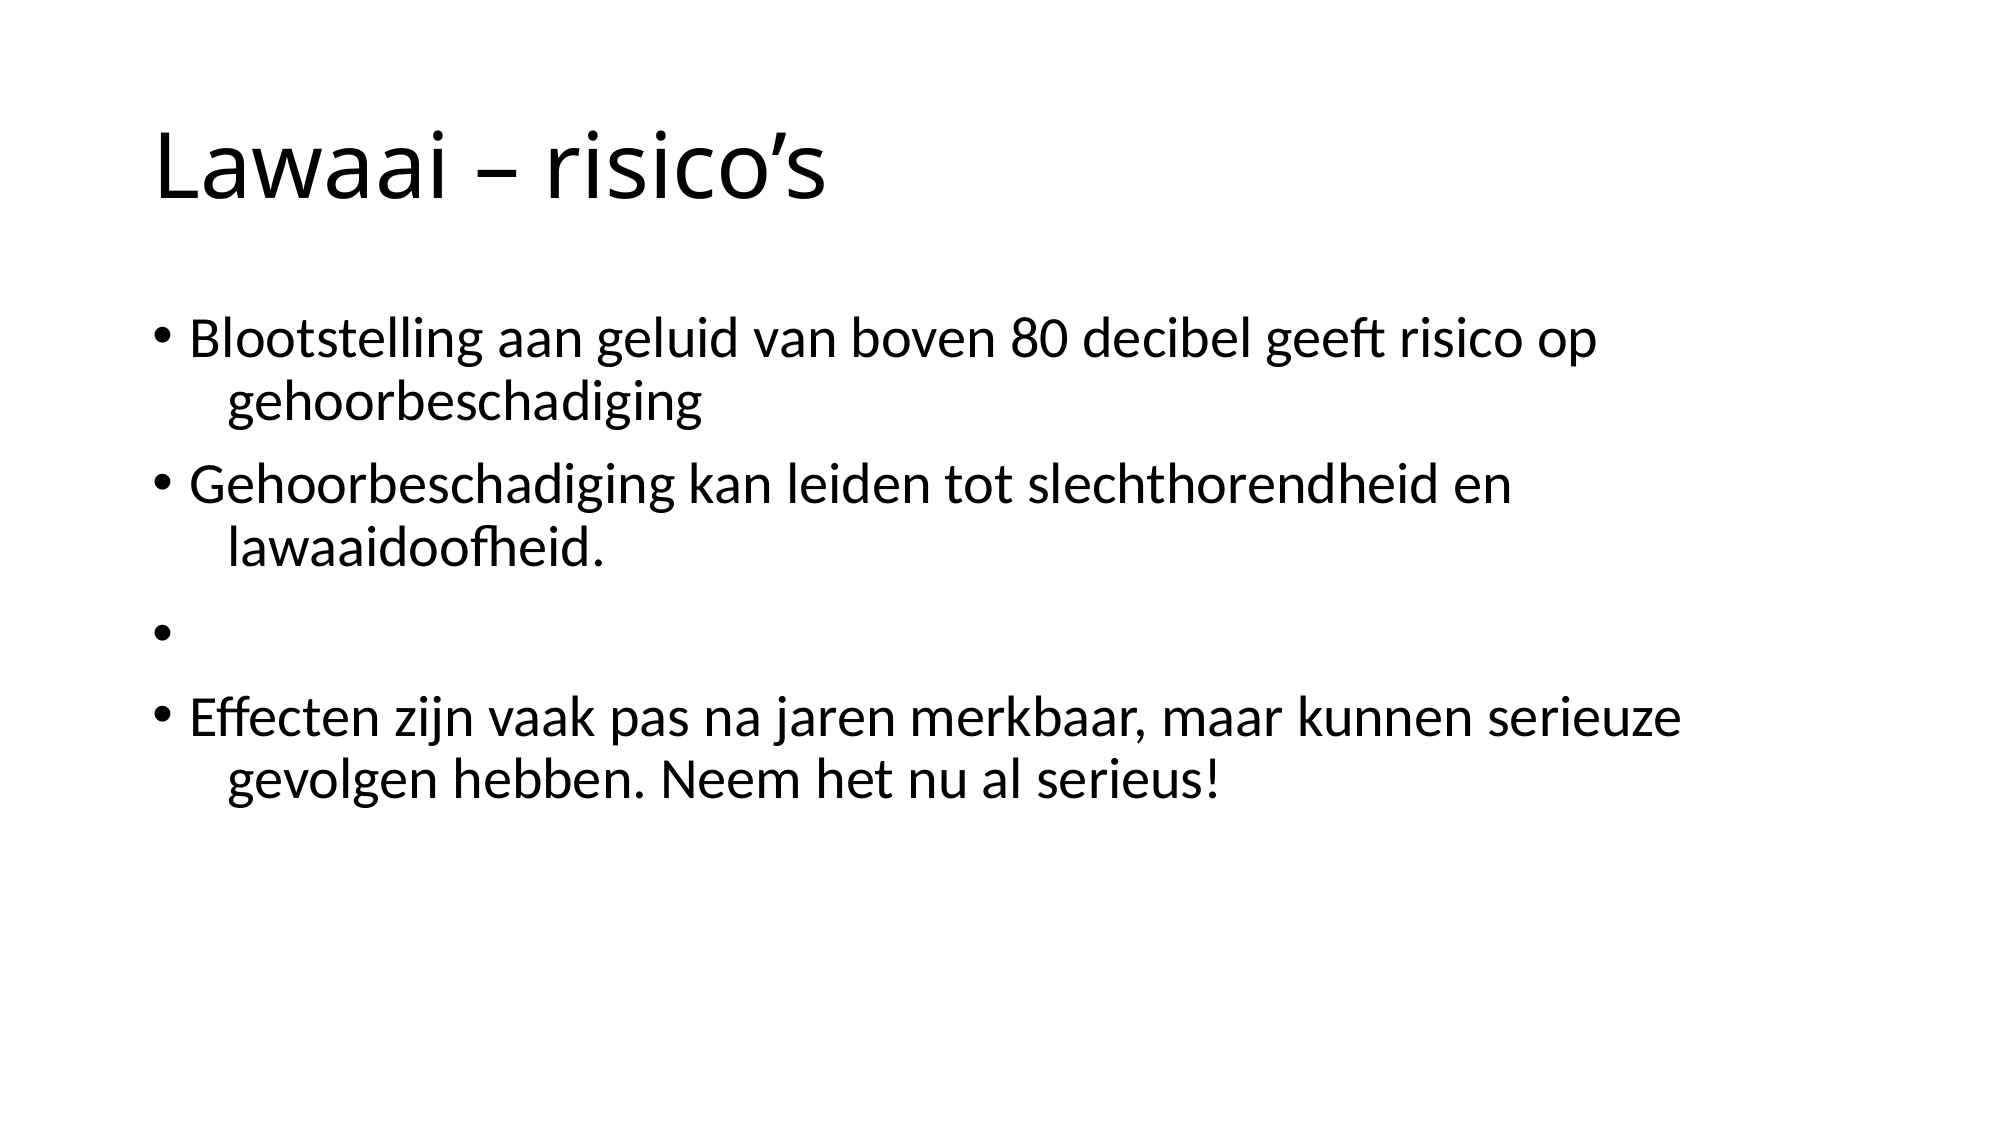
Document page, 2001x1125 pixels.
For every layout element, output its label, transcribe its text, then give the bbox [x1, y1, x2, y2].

title Lawaai – risico’s [137, 59, 1863, 278]
list Blootstelling aan geluid van boven 80 decibel geeft risico op gehoorbeschadiging Gehoorbeschadiging kan leiden tot slechthorendheid en lawaaidoofheid. Effecten zijn vaak pas na jaren merkbaar, maar kunnen serieuze gevolgen hebben. Neem het nu al serieus! [137, 299, 1863, 1014]
